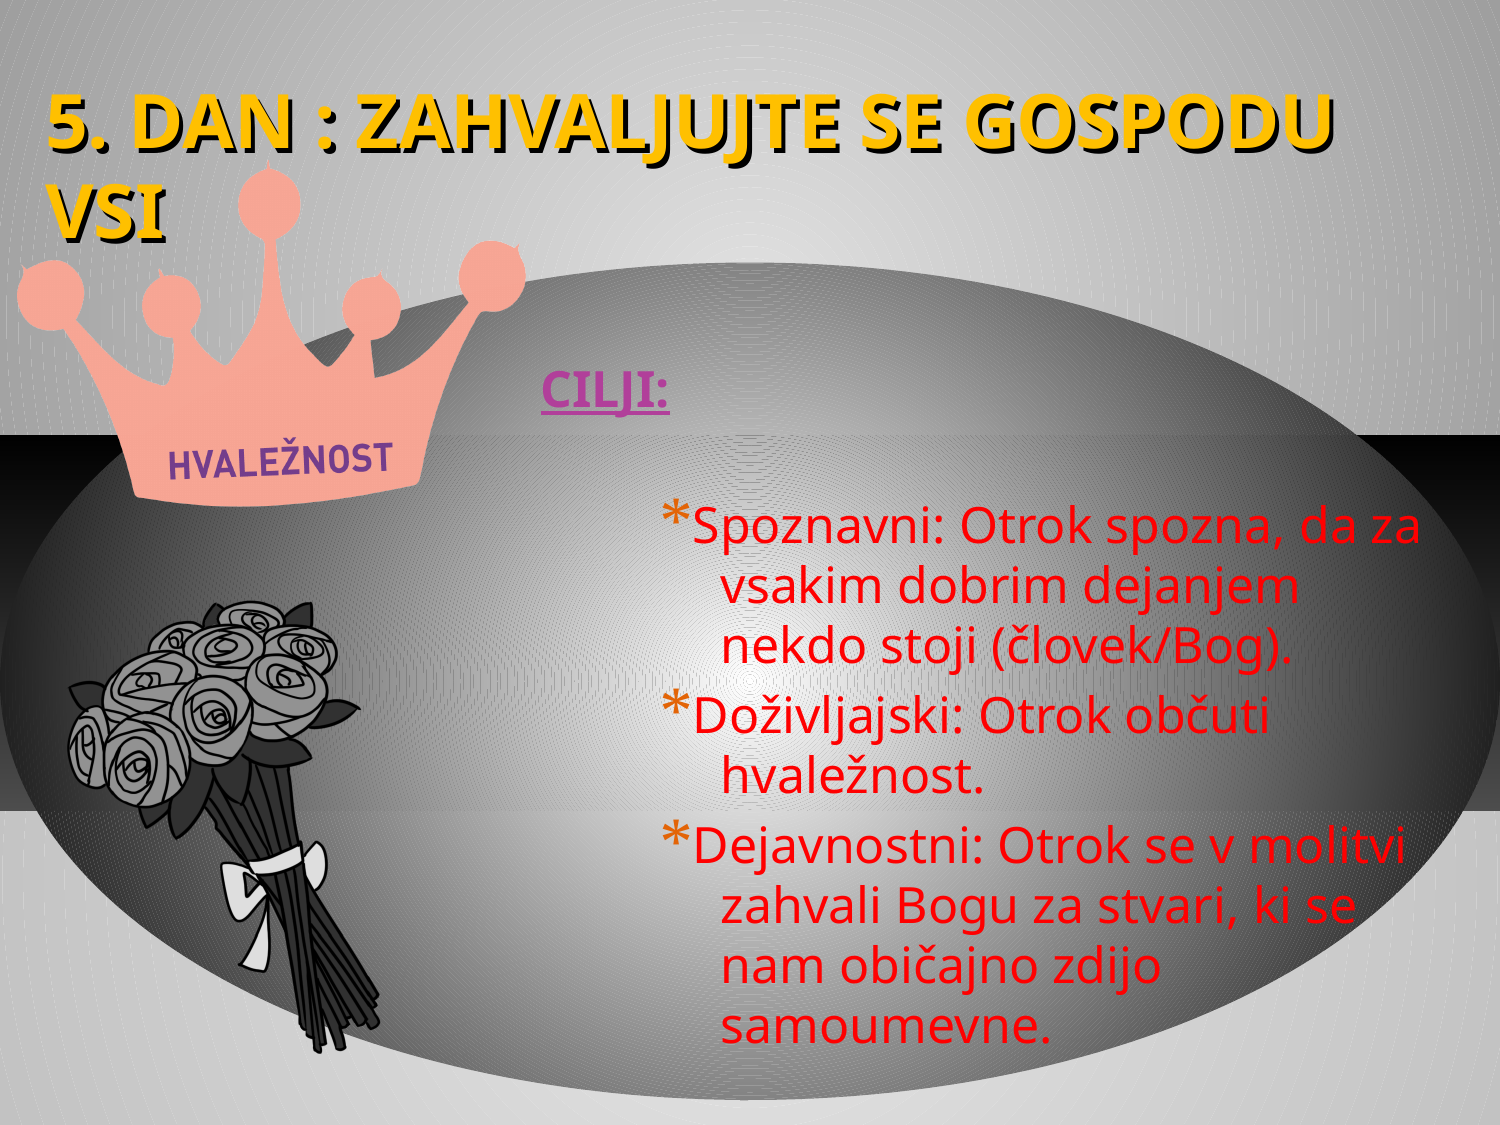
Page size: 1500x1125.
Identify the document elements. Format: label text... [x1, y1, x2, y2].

title 5. DAN : ZAHVALJUJTE SE GOSPODU VSI [0, 66, 1471, 244]
picture [17, 160, 526, 528]
subtitle CILJI: Spoznavni: Otrok spozna, da za vsakim dobrim dejanjem nekdo stoji (človek/Bog). Doživljajski: Otrok občuti hvaležnost. Dejavnostni: Otrok se v molitvi zahvali Bogu za stvari, ki se nam običajno zdijo samoumevne. [525, 349, 1471, 1095]
picture [0, 561, 496, 1122]
